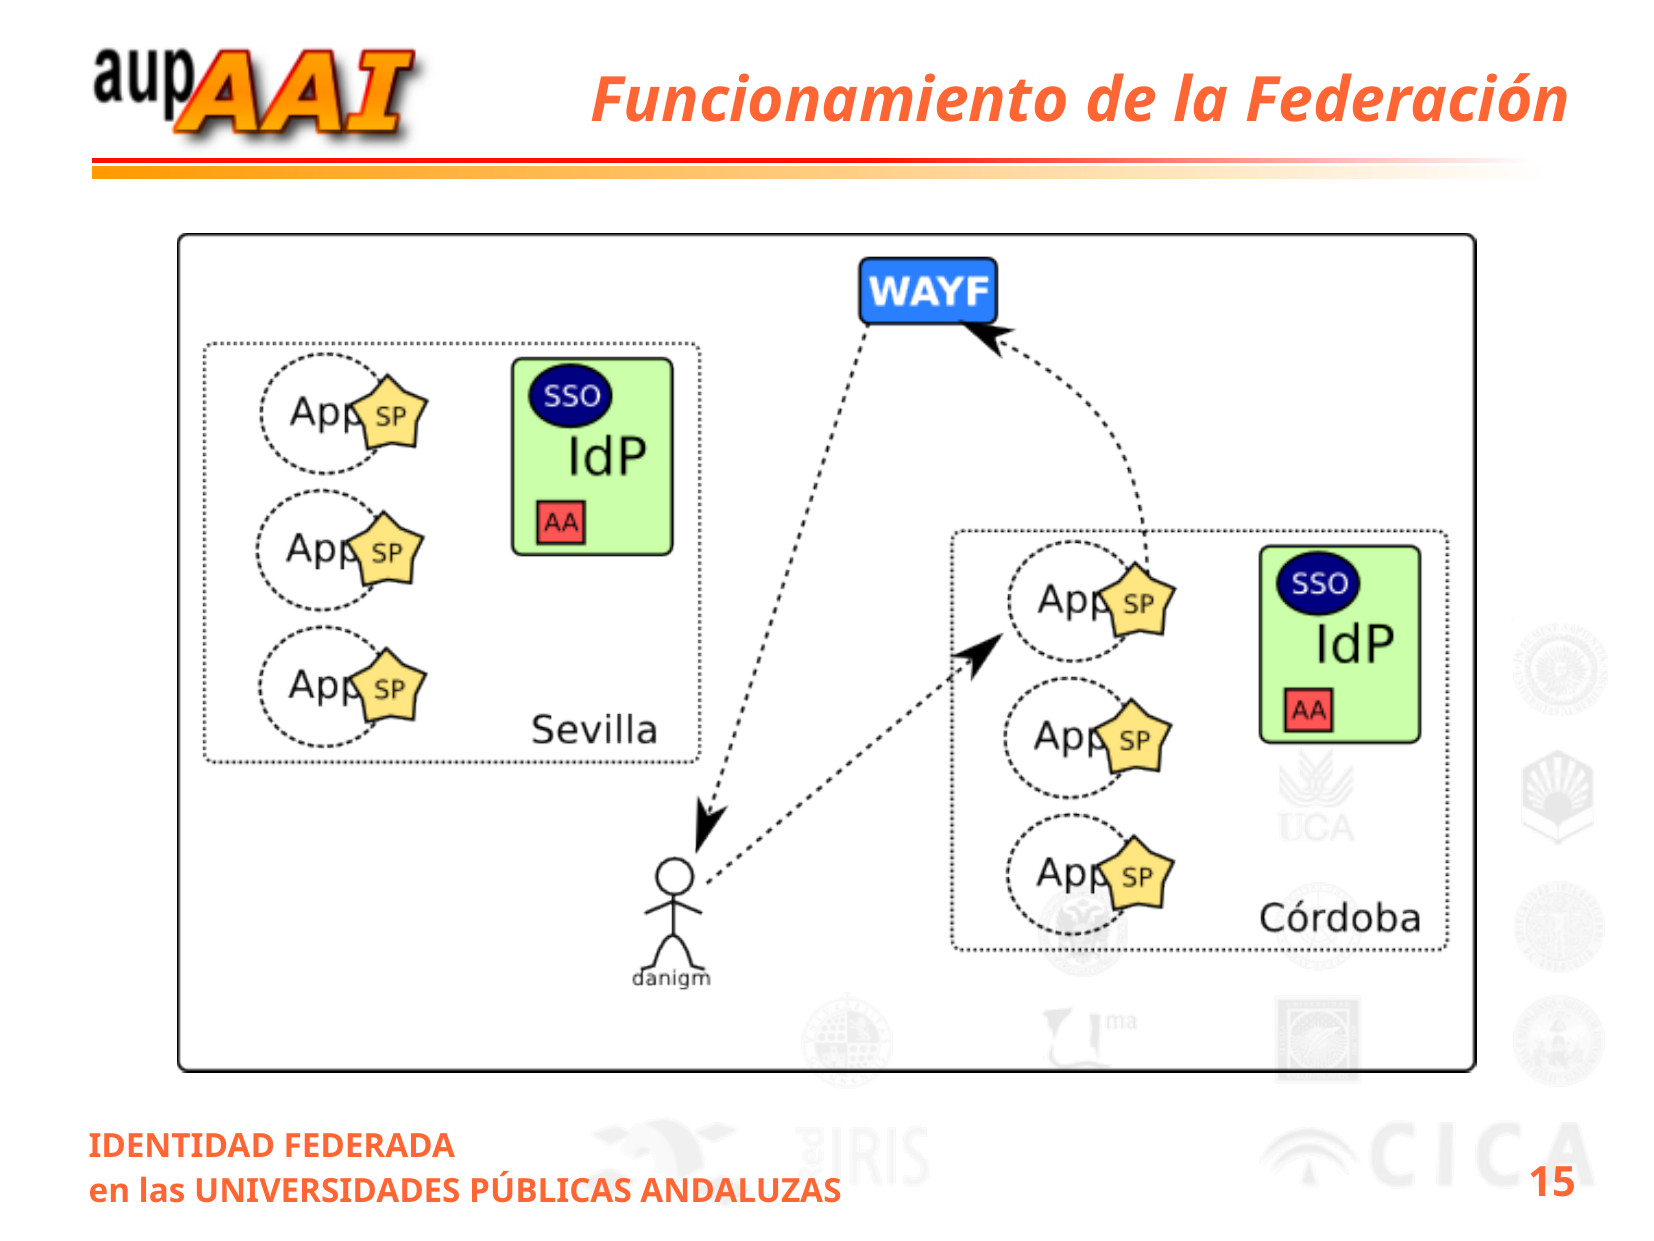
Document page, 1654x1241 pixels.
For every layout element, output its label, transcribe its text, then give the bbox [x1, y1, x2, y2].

picture [177, 233, 1614, 1209]
title Funcionamiento de la Federación [531, 62, 1571, 133]
picture [49, 19, 1545, 179]
